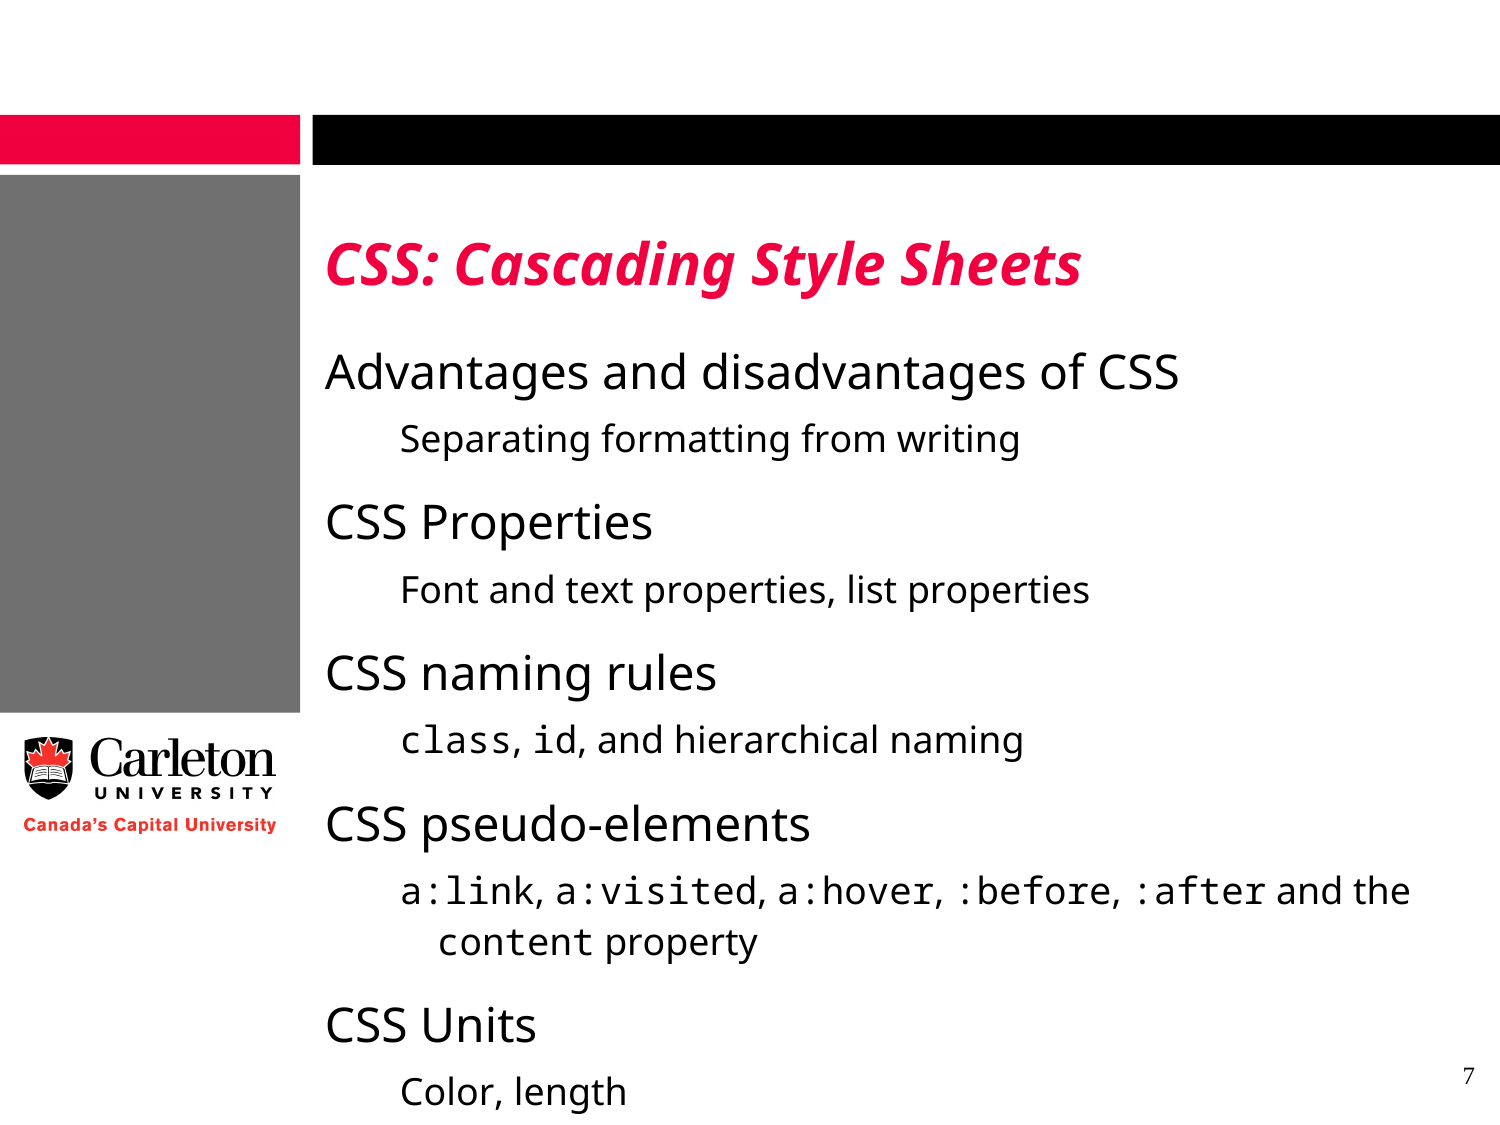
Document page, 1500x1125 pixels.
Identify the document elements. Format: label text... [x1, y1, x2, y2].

list Advantages and disadvantages of CSS Separating formatting from writing CSS Properties Font and text properties, list properties CSS naming rules class, id, and hierarchical naming CSS pseudo-elements a:link, a:visited, a:hover, :before, :after and the content property CSS Units Color, length [324, 324, 1450, 1036]
picture [24, 737, 276, 834]
title CSS: Cascading Style Sheets [324, 194, 1450, 324]
